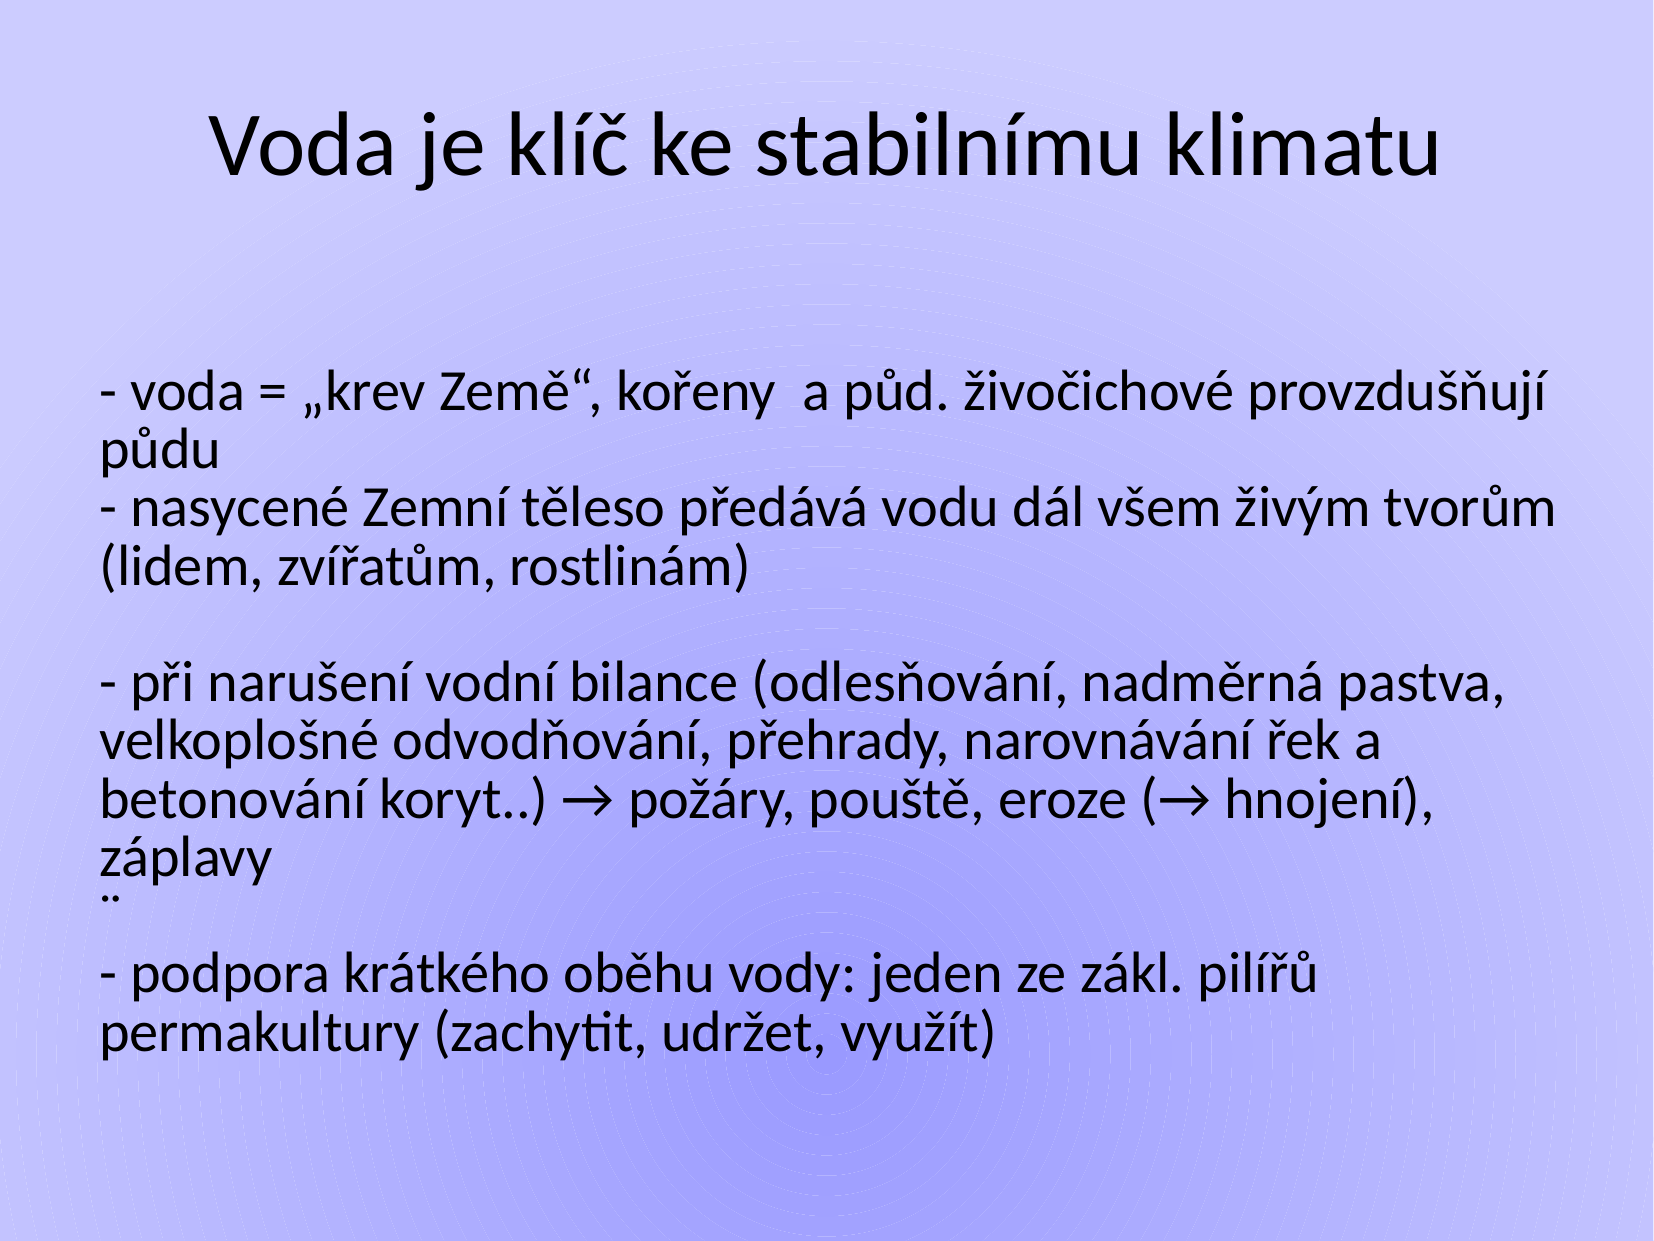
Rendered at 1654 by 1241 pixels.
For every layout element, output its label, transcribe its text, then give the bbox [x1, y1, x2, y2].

subtitle - voda = „krev Země“, kořeny a půd. živočichové provzdušňují půdu - nasycené Zemní těleso předává vodu dál všem živým tvorům (lidem, zvířatům, rostlinám) - při narušení vodní bilance (odlesňování, nadměrná pastva, velkoplošné odvodňování, přehrady, narovnávání řek a betonování koryt..) → požáry, pouště, eroze (→ hnojení), záplavy ¨ - podpora krátkého oběhu vody: jeden ze zákl. pilířů permakultury (zachytit, udržet, využít) [99, 288, 1588, 1241]
title Voda je klíč ke stabilnímu klimatu [82, 49, 1571, 257]
